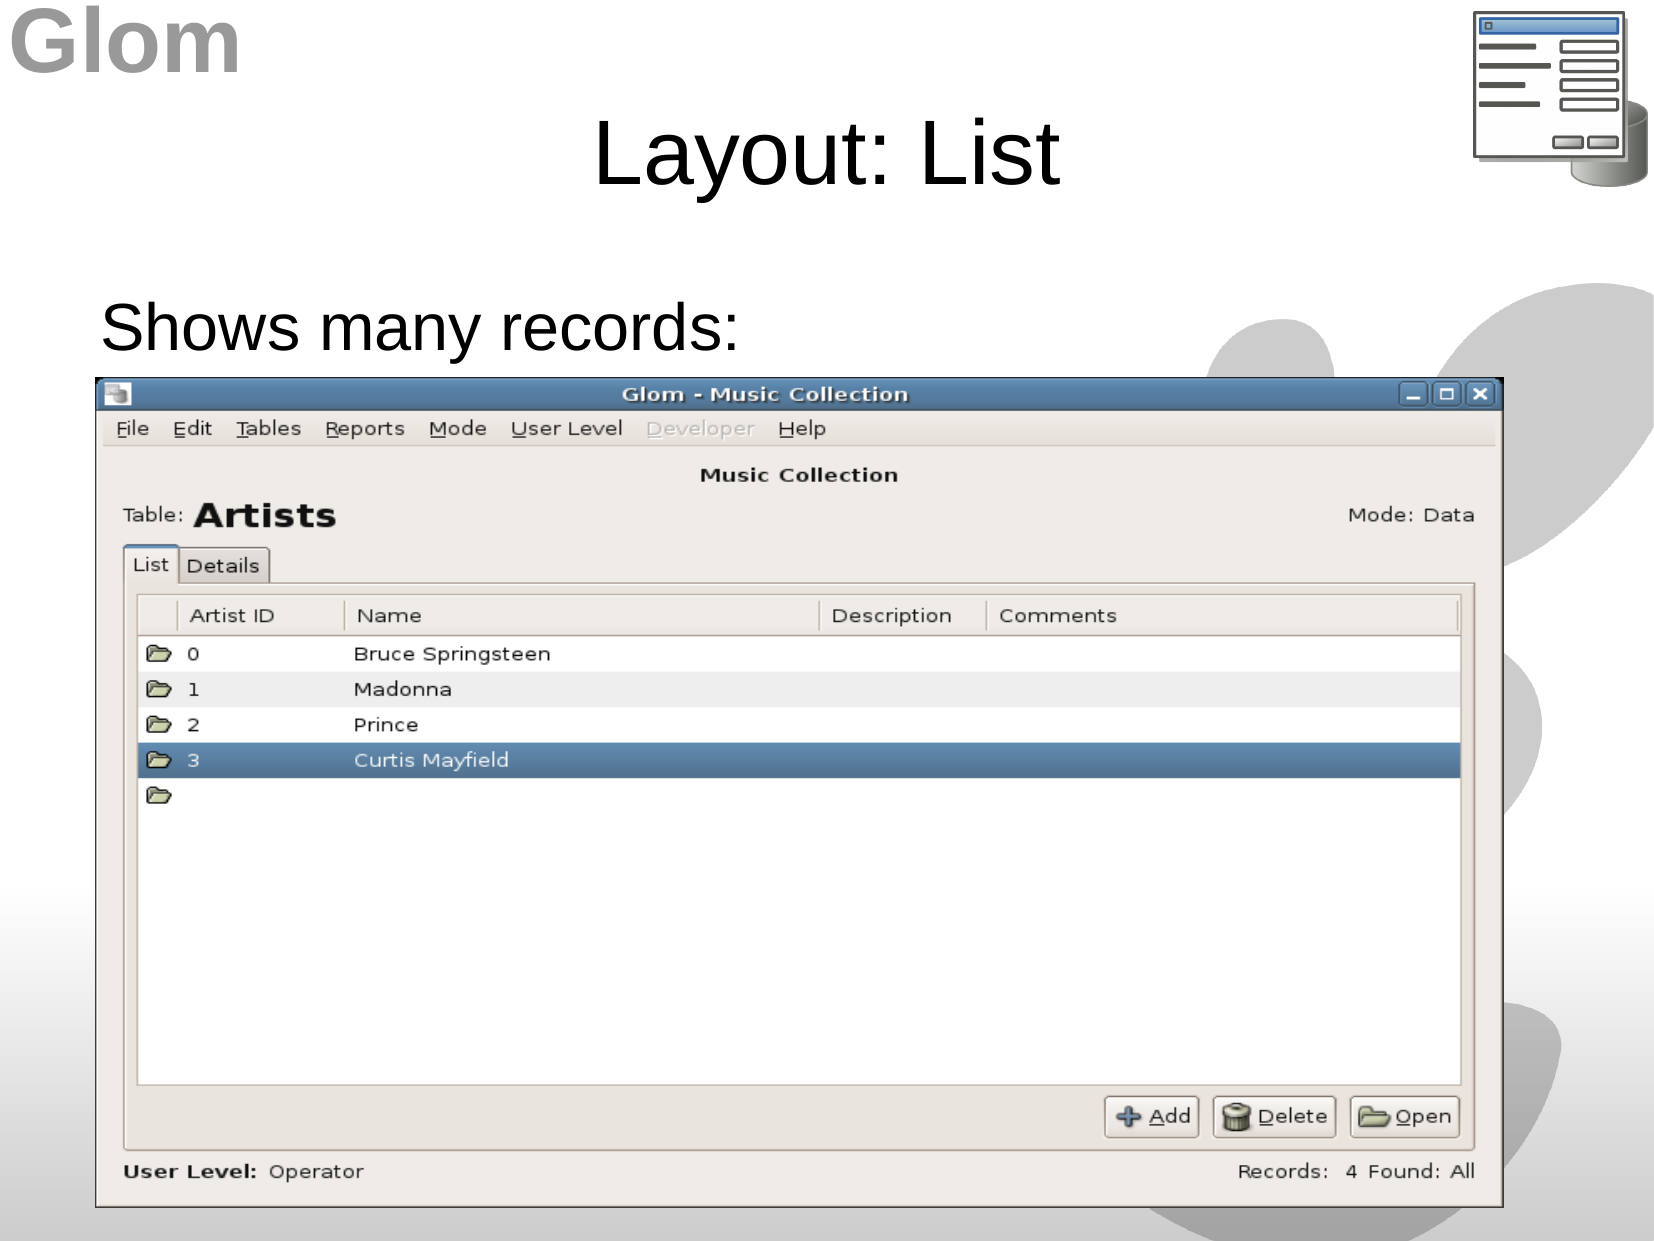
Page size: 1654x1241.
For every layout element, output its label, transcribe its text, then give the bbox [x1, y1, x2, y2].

picture [1473, 11, 1648, 187]
title Layout: List [82, 49, 1571, 257]
picture [95, 283, 1654, 1241]
list Shows many records: [82, 290, 1571, 1109]
